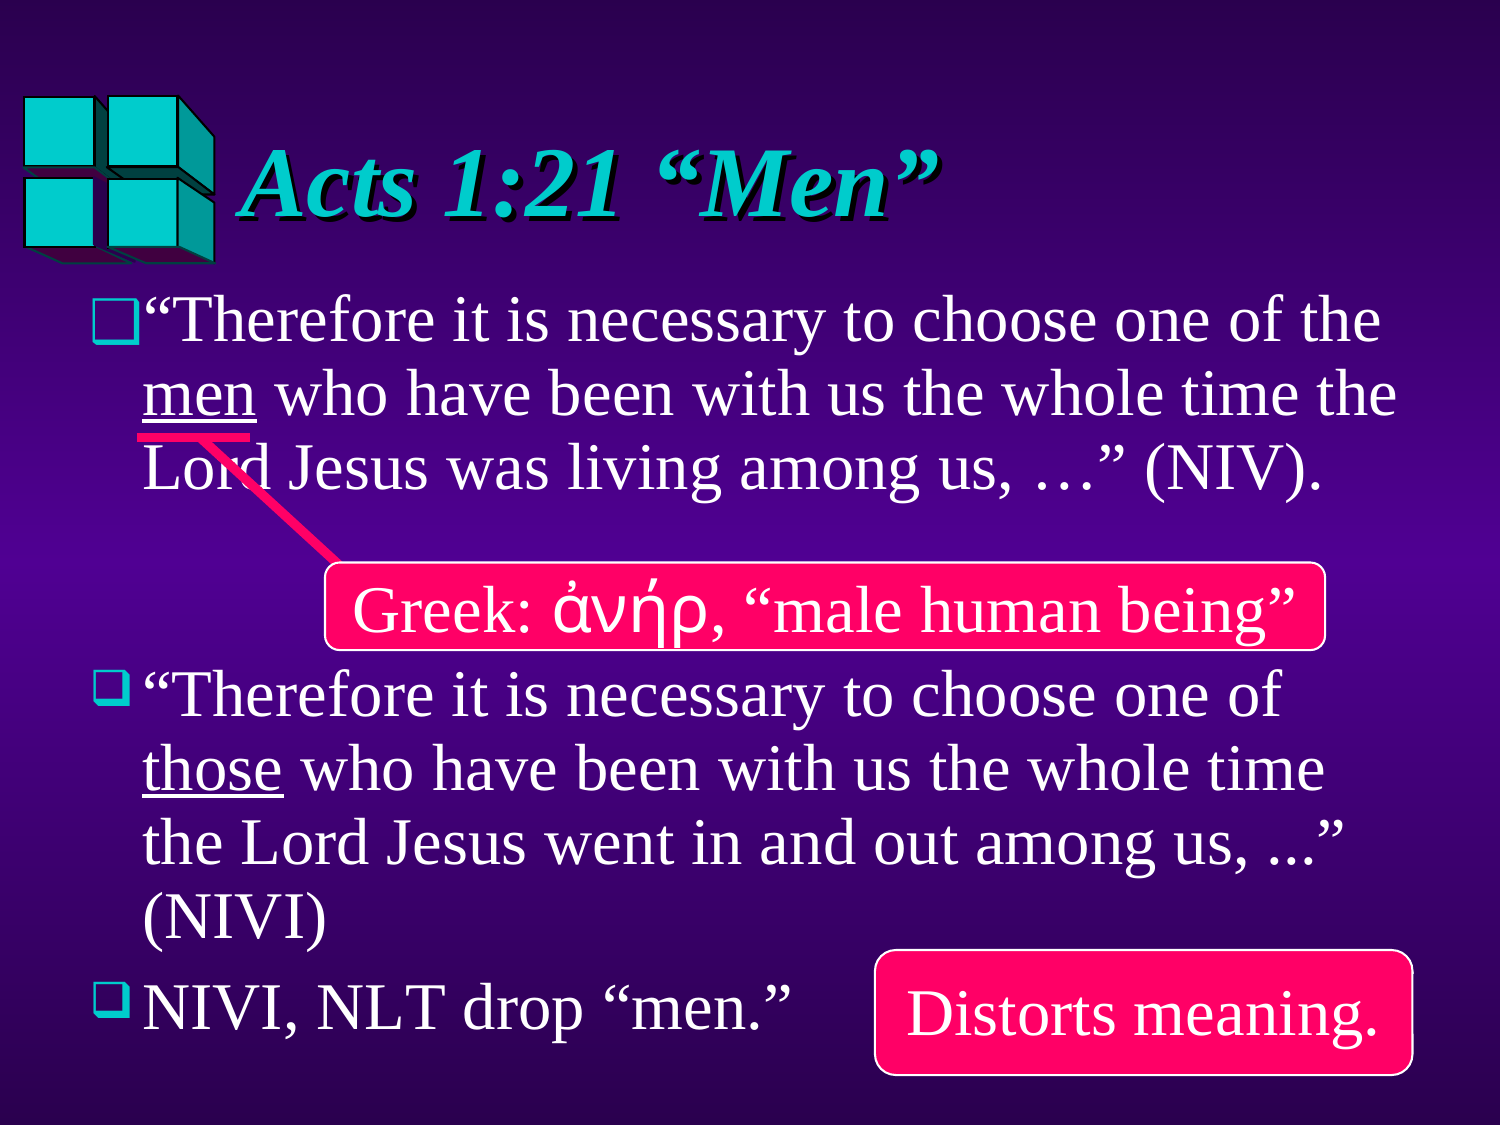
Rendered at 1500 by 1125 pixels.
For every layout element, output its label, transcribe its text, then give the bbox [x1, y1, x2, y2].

title Acts 1:21 “Men” [224, 78, 1388, 275]
text_box “Therefore it is necessary to choose one of those who have been with us the whole time the Lord Jesus went in and out among us, ...” (NIVI) NIVI, NLT drop “men.” [75, 650, 1426, 1088]
list “Therefore it is necessary to choose one of the men who have been with us the whole time the Lord Jesus was living among us, …” (NIV). [75, 275, 1426, 650]
text_box Greek: ἀνήρ, “male human being” [324, 562, 1326, 650]
